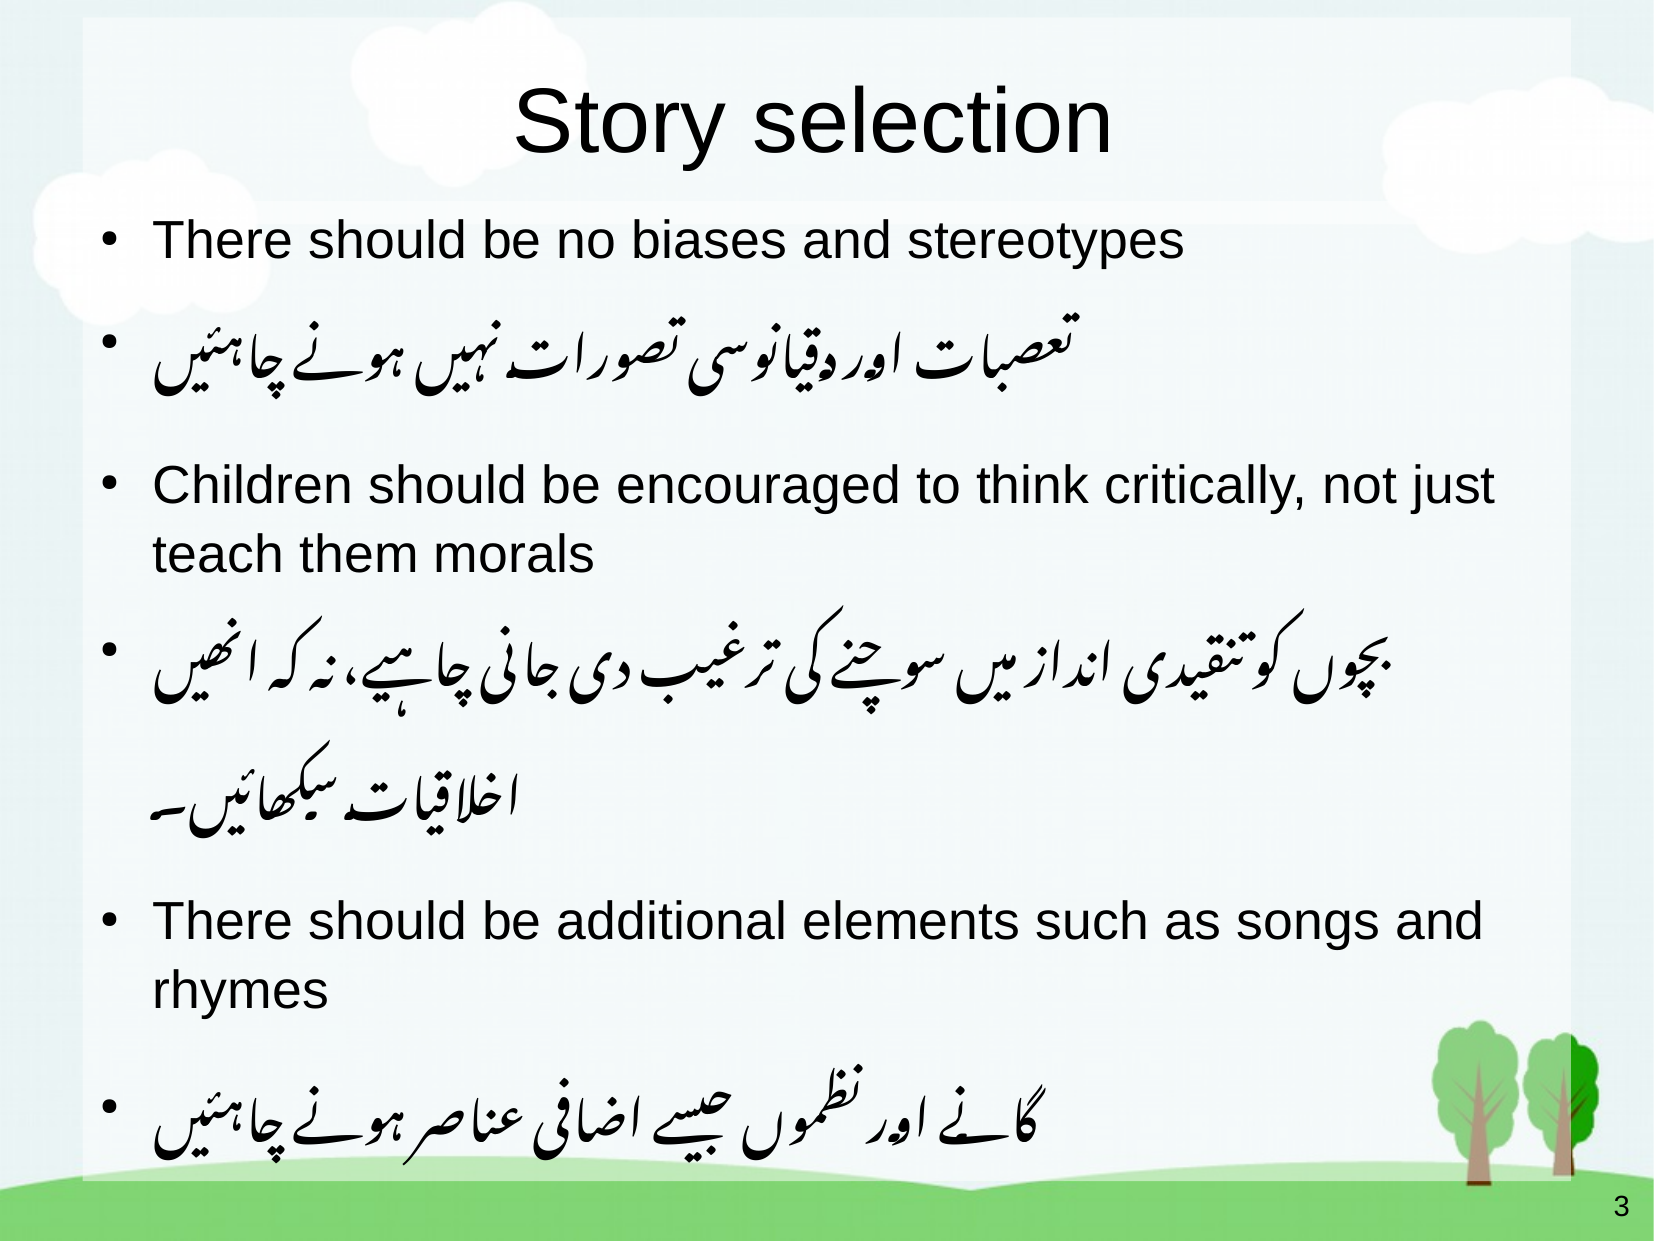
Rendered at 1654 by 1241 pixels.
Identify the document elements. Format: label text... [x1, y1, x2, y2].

title Story selection [82, 17, 1571, 200]
list There should be no biases and stereotypes تعصبات اور دقیانوسی تصورات نہیں ہونے چاہئیں Children should be encouraged to think critically, not just teach them morals بچوں کو تنقیدی انداز میں سوچنے کی ترغیب دی جانی چاہیے، نہ کہ انھیں اخلاقیات سکھائیں۔ There should be additional elements such as songs and rhymes گانے اور نظموں جیسے اضافی عناصر ہونے چاہئیں [82, 200, 1571, 1182]
picture [0, 0, 1654, 1241]
